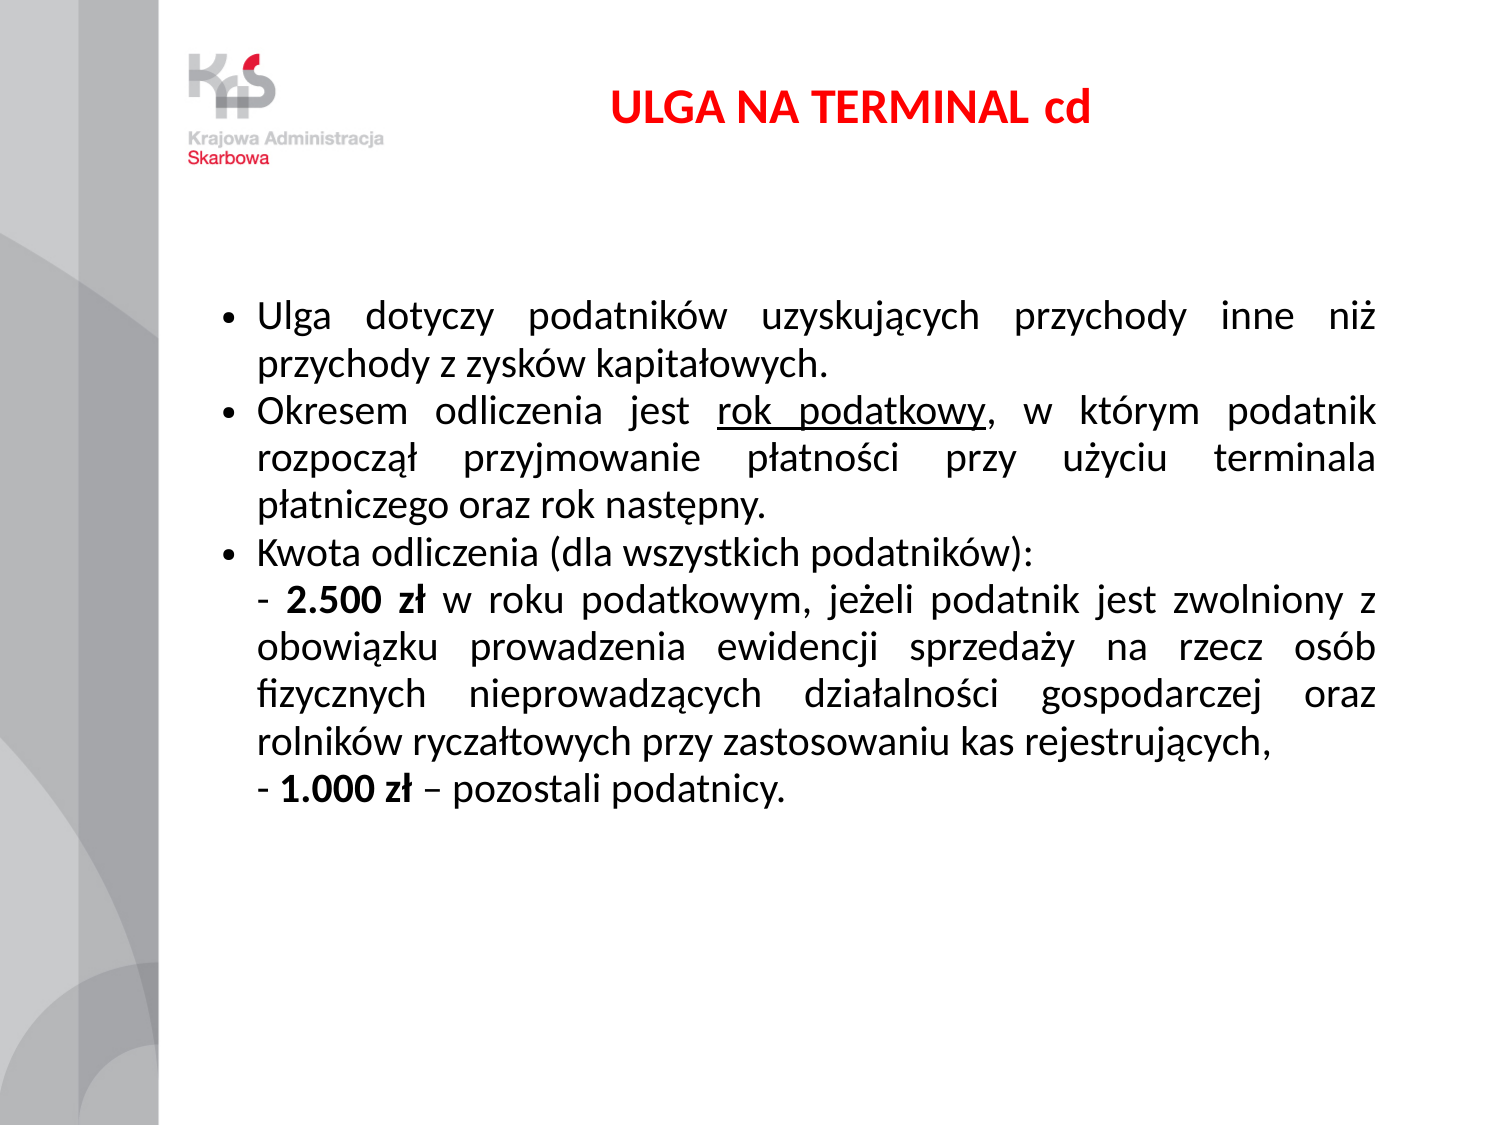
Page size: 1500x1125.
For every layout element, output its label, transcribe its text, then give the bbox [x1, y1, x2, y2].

picture [0, 0, 1500, 1125]
title Ulga na terminal cd [354, 45, 1349, 162]
text_box Ulga dotyczy podatników uzyskujących przychody inne niż przychody z zysków kapitałowych. Okresem odliczenia jest rok podatkowy, w którym podatnik rozpoczął przyjmowanie płatności przy użyciu terminala płatniczego oraz rok następny. Kwota odliczenia (dla wszystkich podatników): - 2.500 zł w roku podatkowym, jeżeli podatnik jest zwolniony z obowiązku prowadzenia ewidencji sprzedaży na rzecz osób fizycznych nieprowadzących działalności gospodarczej oraz rolników ryczałtowych przy zastosowaniu kas rejestrujących, - 1.000 zł – pozostali podatnicy. [206, 285, 1392, 821]
